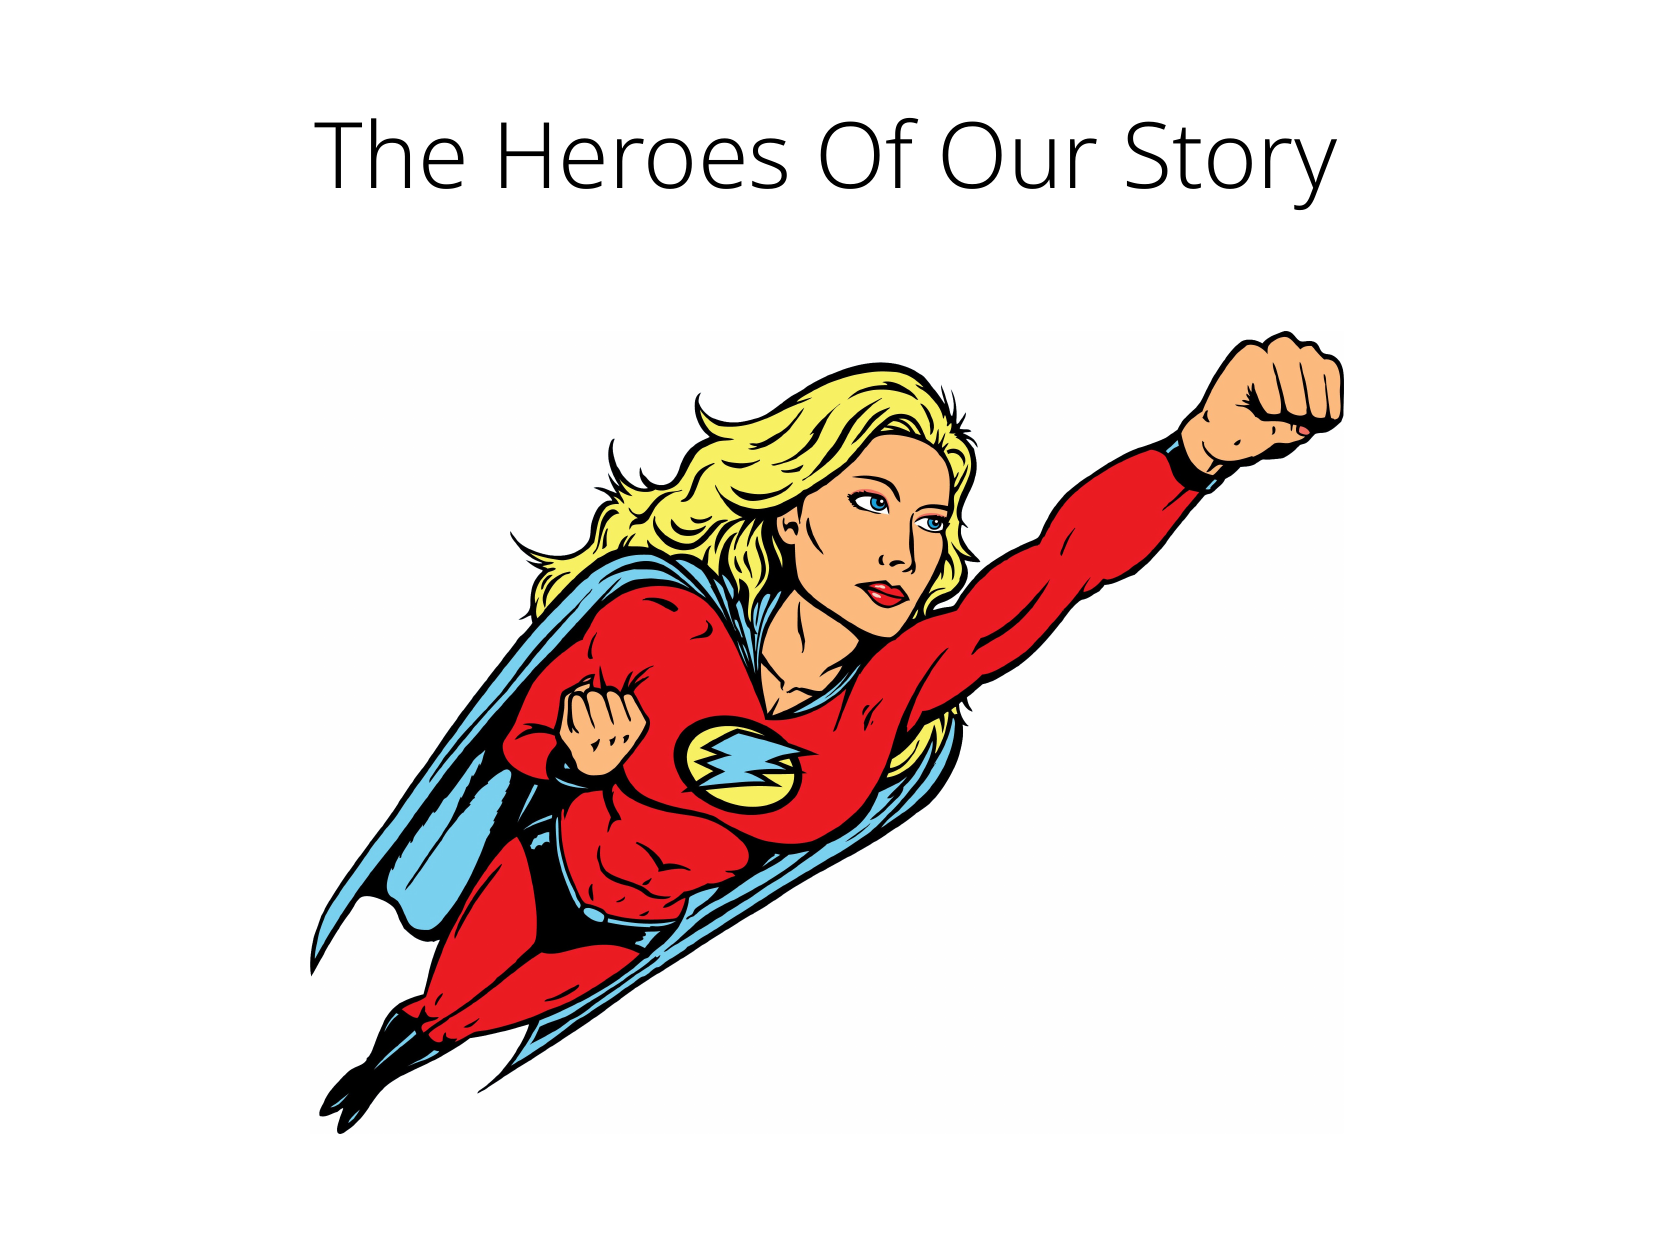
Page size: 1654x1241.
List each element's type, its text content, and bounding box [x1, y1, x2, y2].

picture [310, 331, 1344, 1134]
title The Heroes Of Our Story [82, 49, 1571, 257]
